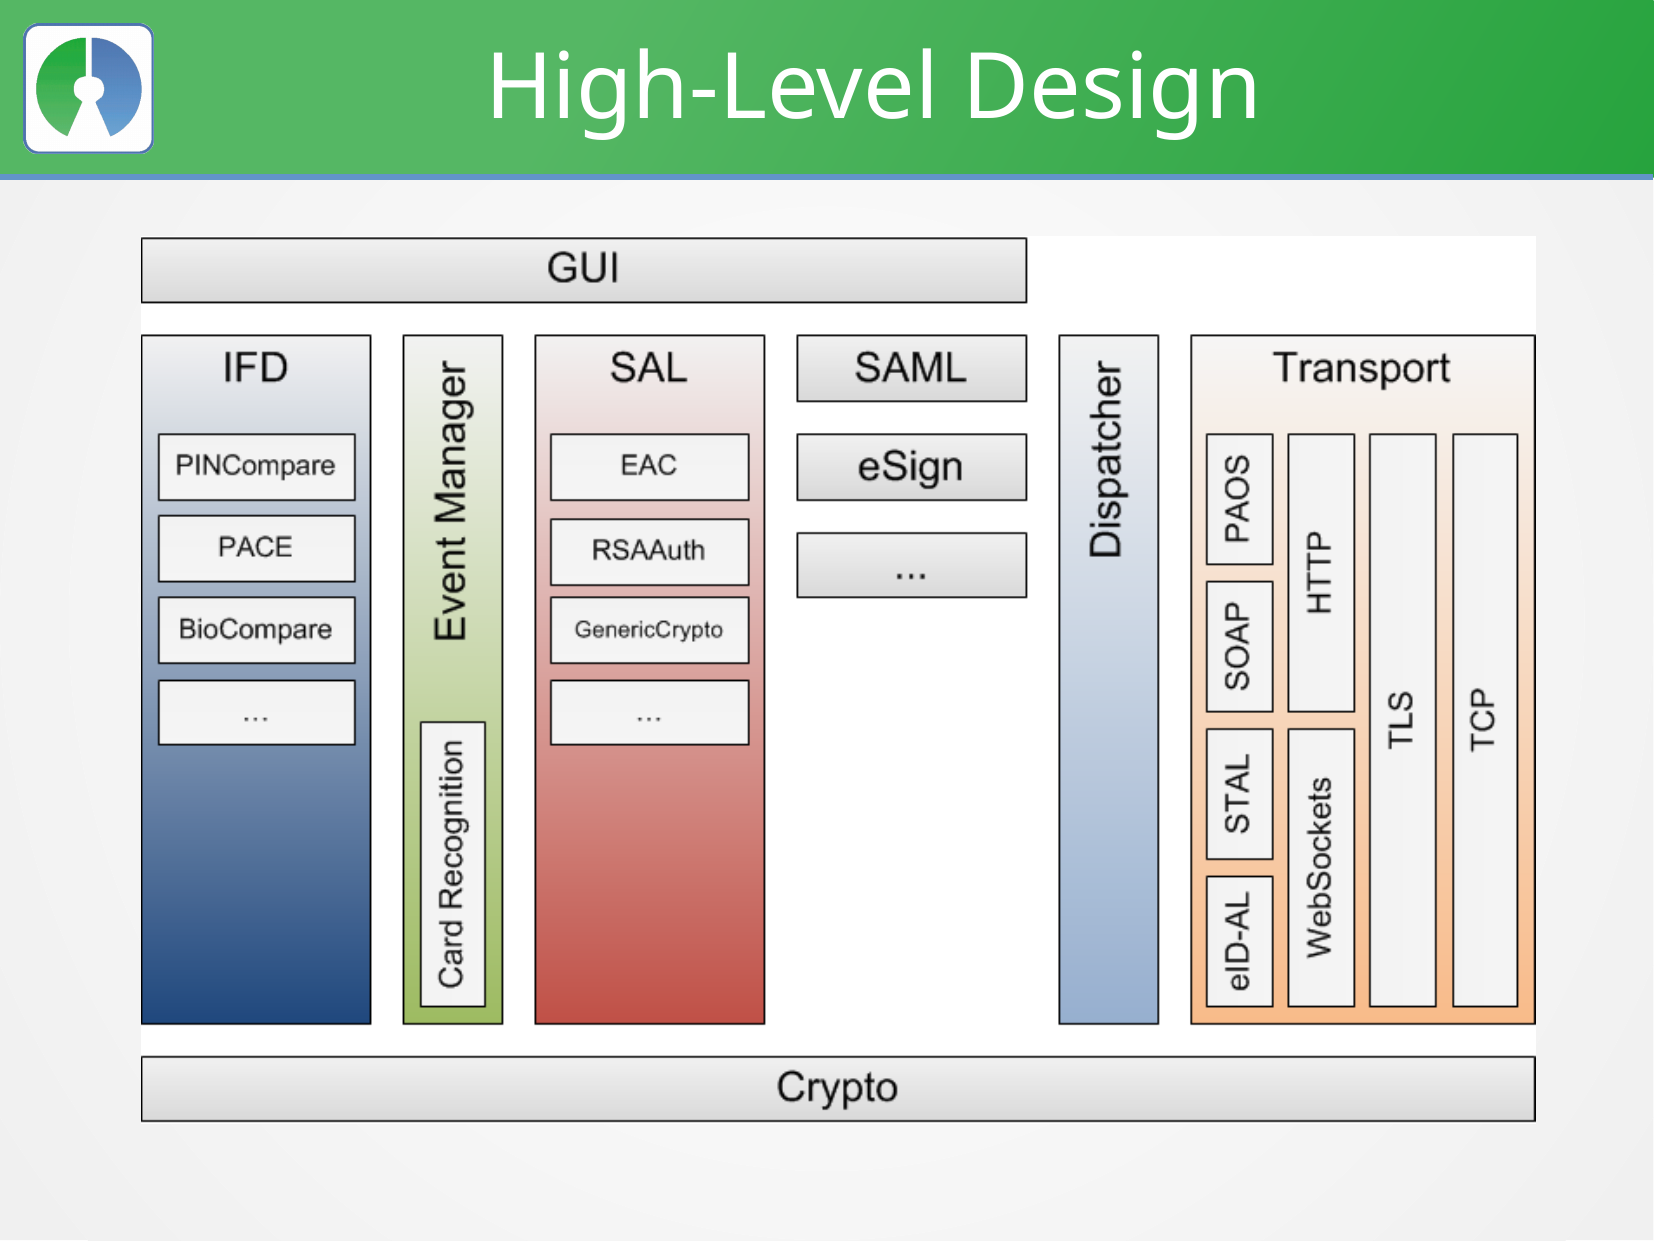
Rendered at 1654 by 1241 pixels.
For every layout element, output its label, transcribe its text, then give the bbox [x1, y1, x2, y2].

title High-Level Design [177, 11, 1571, 154]
picture [23, 23, 154, 154]
picture [141, 236, 1536, 1124]
